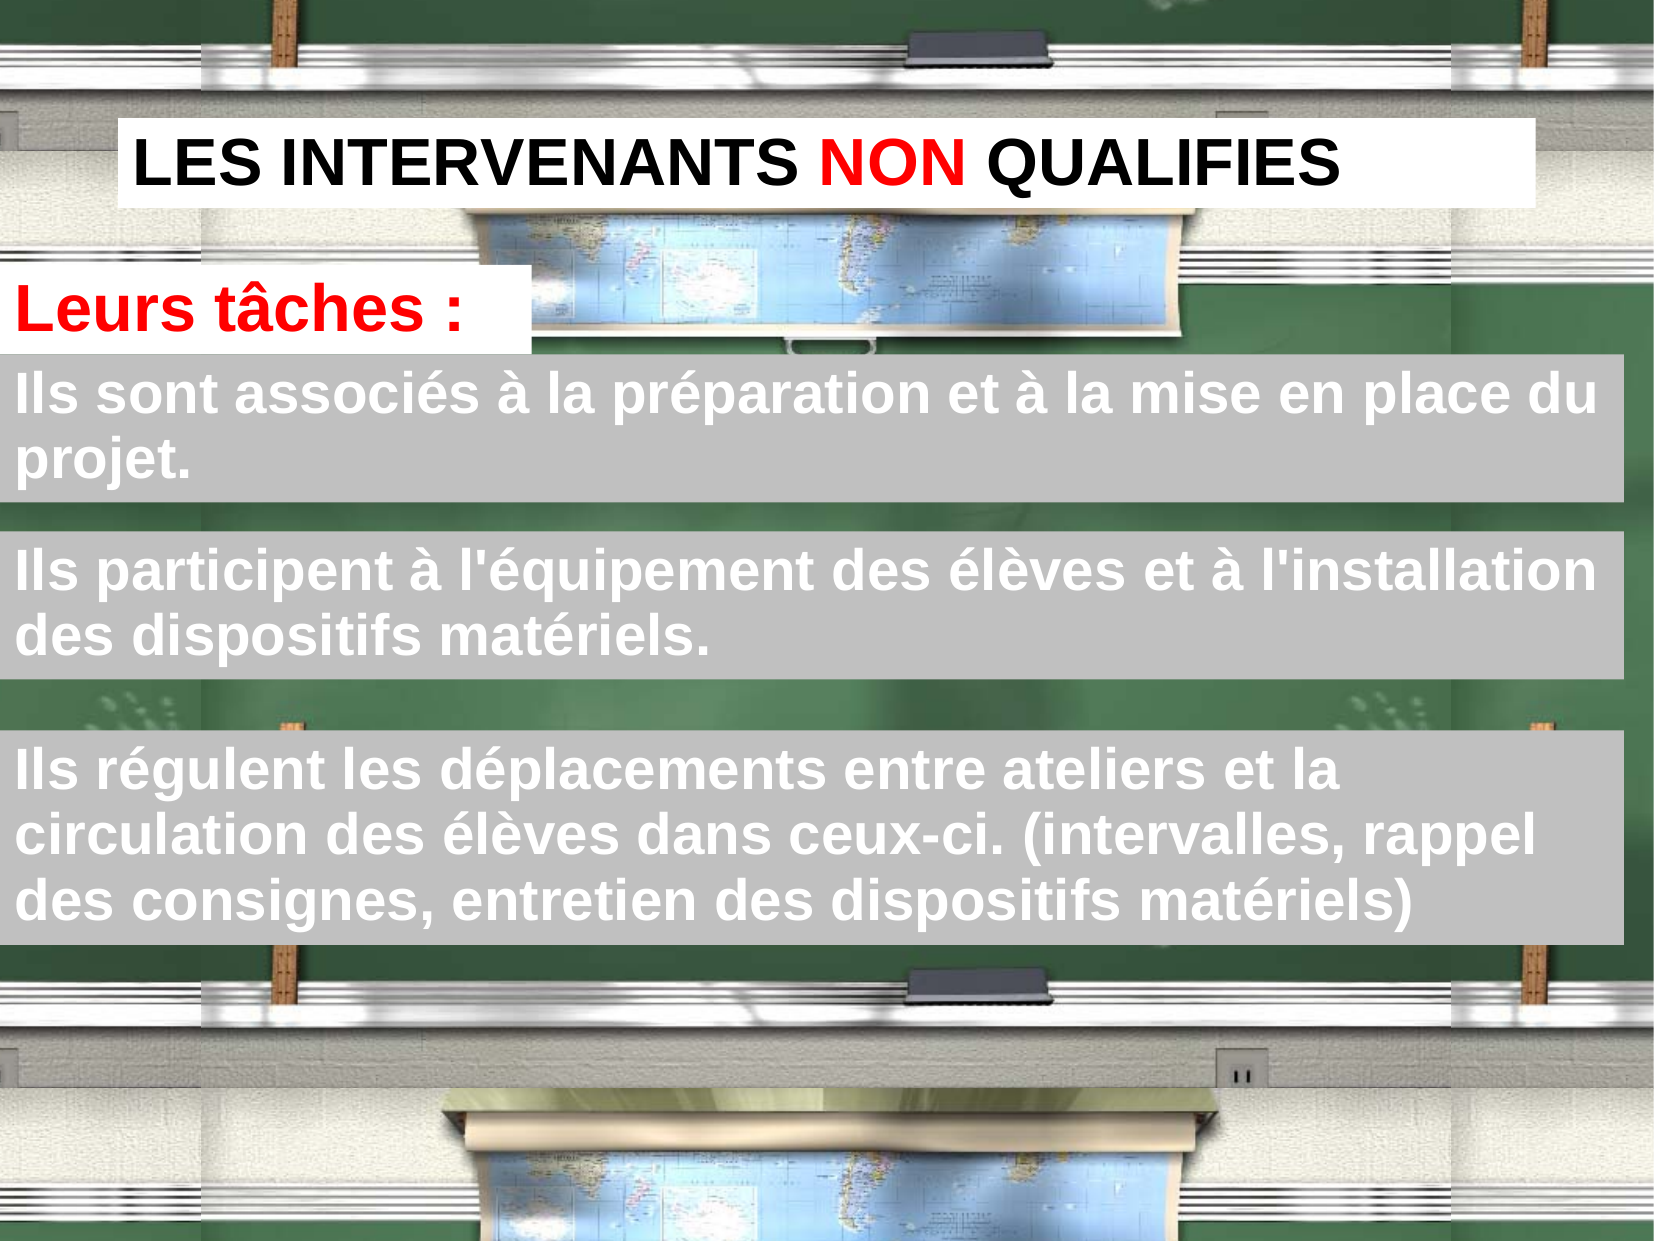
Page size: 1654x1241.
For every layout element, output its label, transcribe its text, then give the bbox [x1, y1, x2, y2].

text_box Leurs tâches : [0, 264, 532, 354]
text_box Ils participent à l'équipement des élèves et à l'installation des dispositifs matériels. [0, 531, 1624, 680]
text_box Ils sont associés à la préparation et à la mise en place du projet. [0, 354, 1624, 503]
text_box LES INTERVENANTS NON QUALIFIES [118, 118, 1536, 208]
text_box Ils régulent les déplacements entre ateliers et la circulation des élèves dans ceux-ci. (intervalles, rappel des consignes, entretien des dispositifs matériels)‏ [0, 730, 1624, 945]
picture [0, 0, 1654, 1241]
